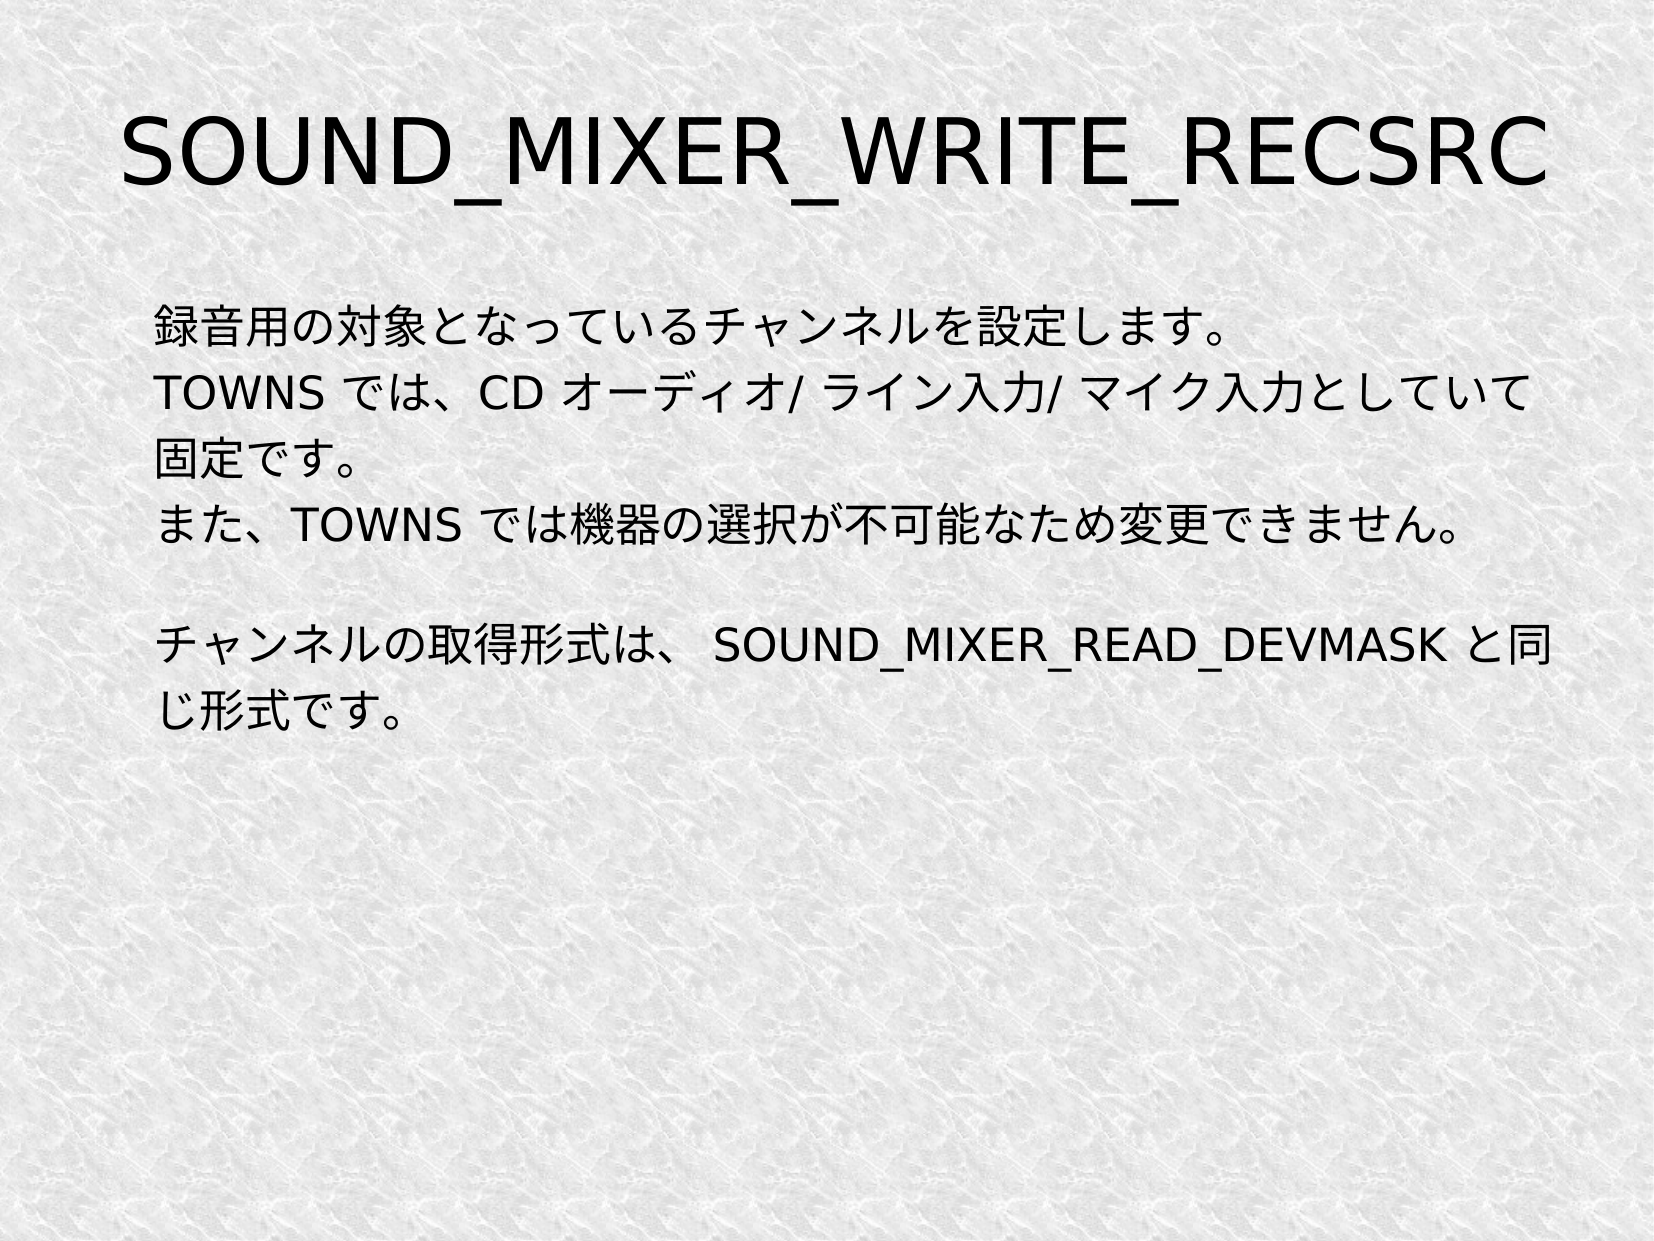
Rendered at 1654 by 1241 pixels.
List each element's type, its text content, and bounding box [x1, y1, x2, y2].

list 録音用の対象となっているチャンネルを設定します。 TOWNS では、CD オーディオ/ ライン入力/ マイク入力としていて固定です。 また、TOWNS では機器の選択が不可能なため変更できません。 チャンネルの取得形式は、 SOUND_MIXER_READ_DEVMASK と同じ形式です。 [82, 290, 1571, 1109]
picture [0, 0, 1654, 1241]
title SOUND_MIXER_WRITE_RECSRC [82, 49, 1571, 257]
